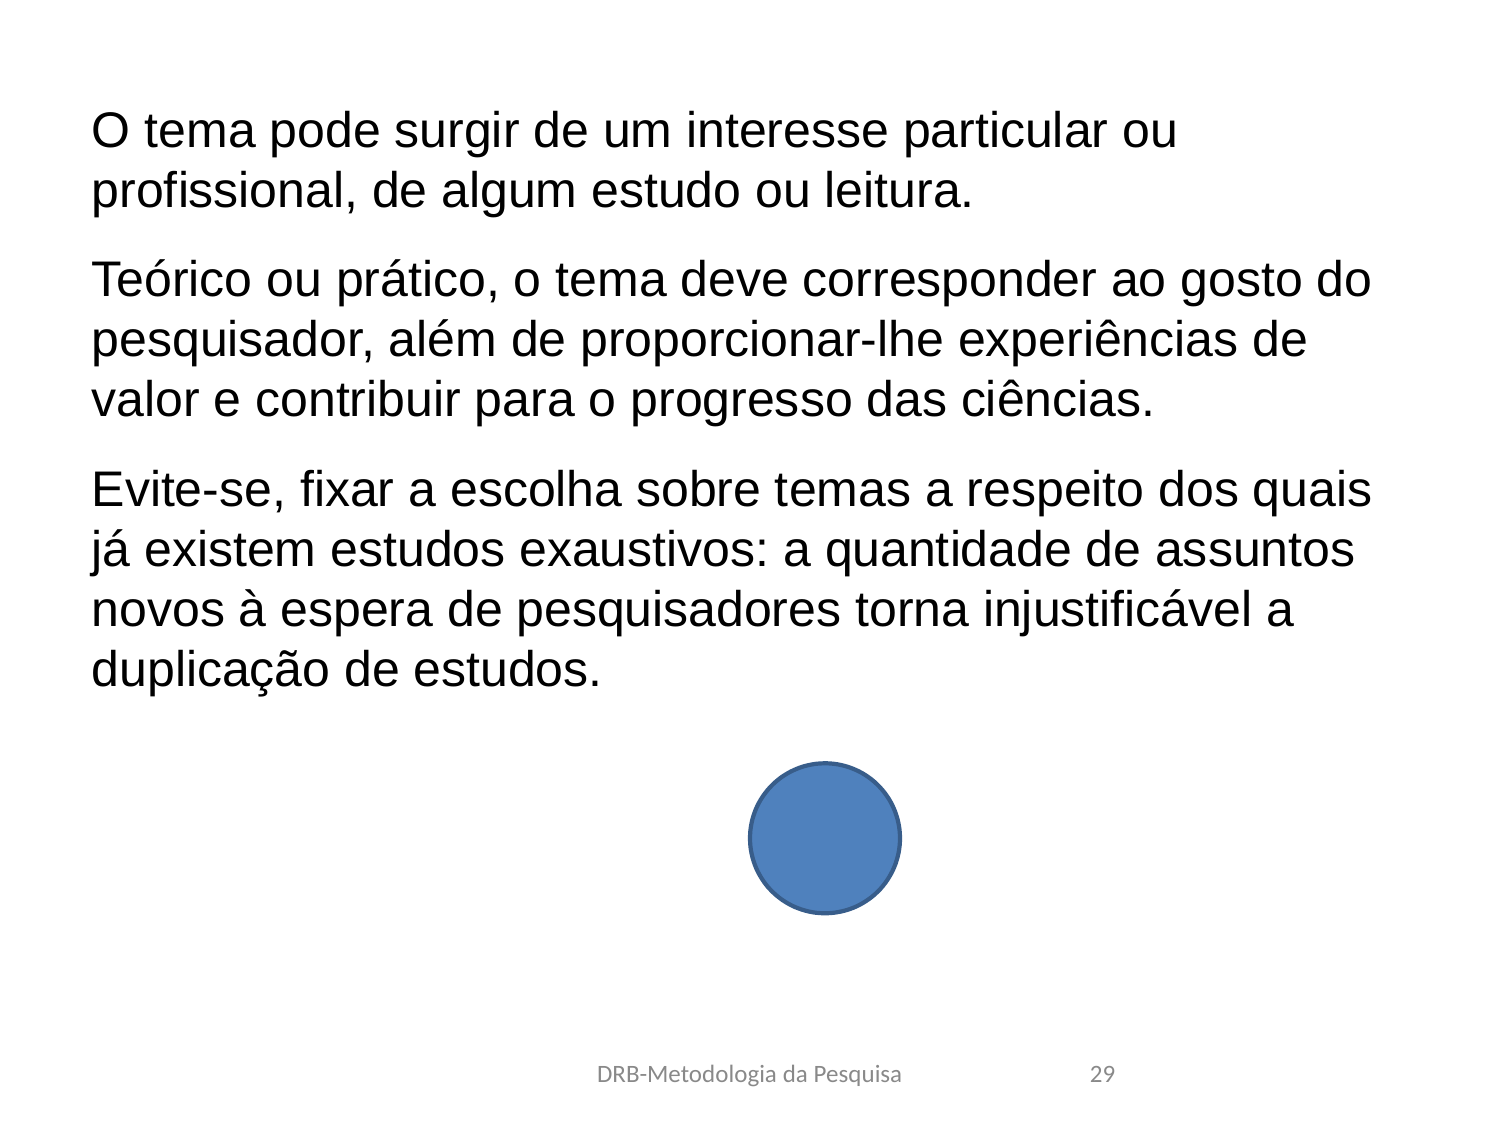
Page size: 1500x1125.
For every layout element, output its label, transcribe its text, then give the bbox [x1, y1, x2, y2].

text_box DRB-Metodologia da Pesquisa [512, 1042, 988, 1103]
text_box [750, 763, 901, 914]
text_box O tema pode surgir de um interesse particular ou profissional, de algum estudo ou leitura. Teórico ou prático, o tema deve corresponder ao gosto do pesquisador, além de proporcionar-lhe experiências de valor e contribuir para o progresso das ciências. Evite-se, fixar a escolha sobre temas a respeito dos quais já existem estudos exaustivos: a quantidade de assuntos novos à espera de pesquisadores torna injustificável a duplicação de estudos. [76, 90, 1424, 712]
text_box 29 [1074, 1042, 1426, 1103]
